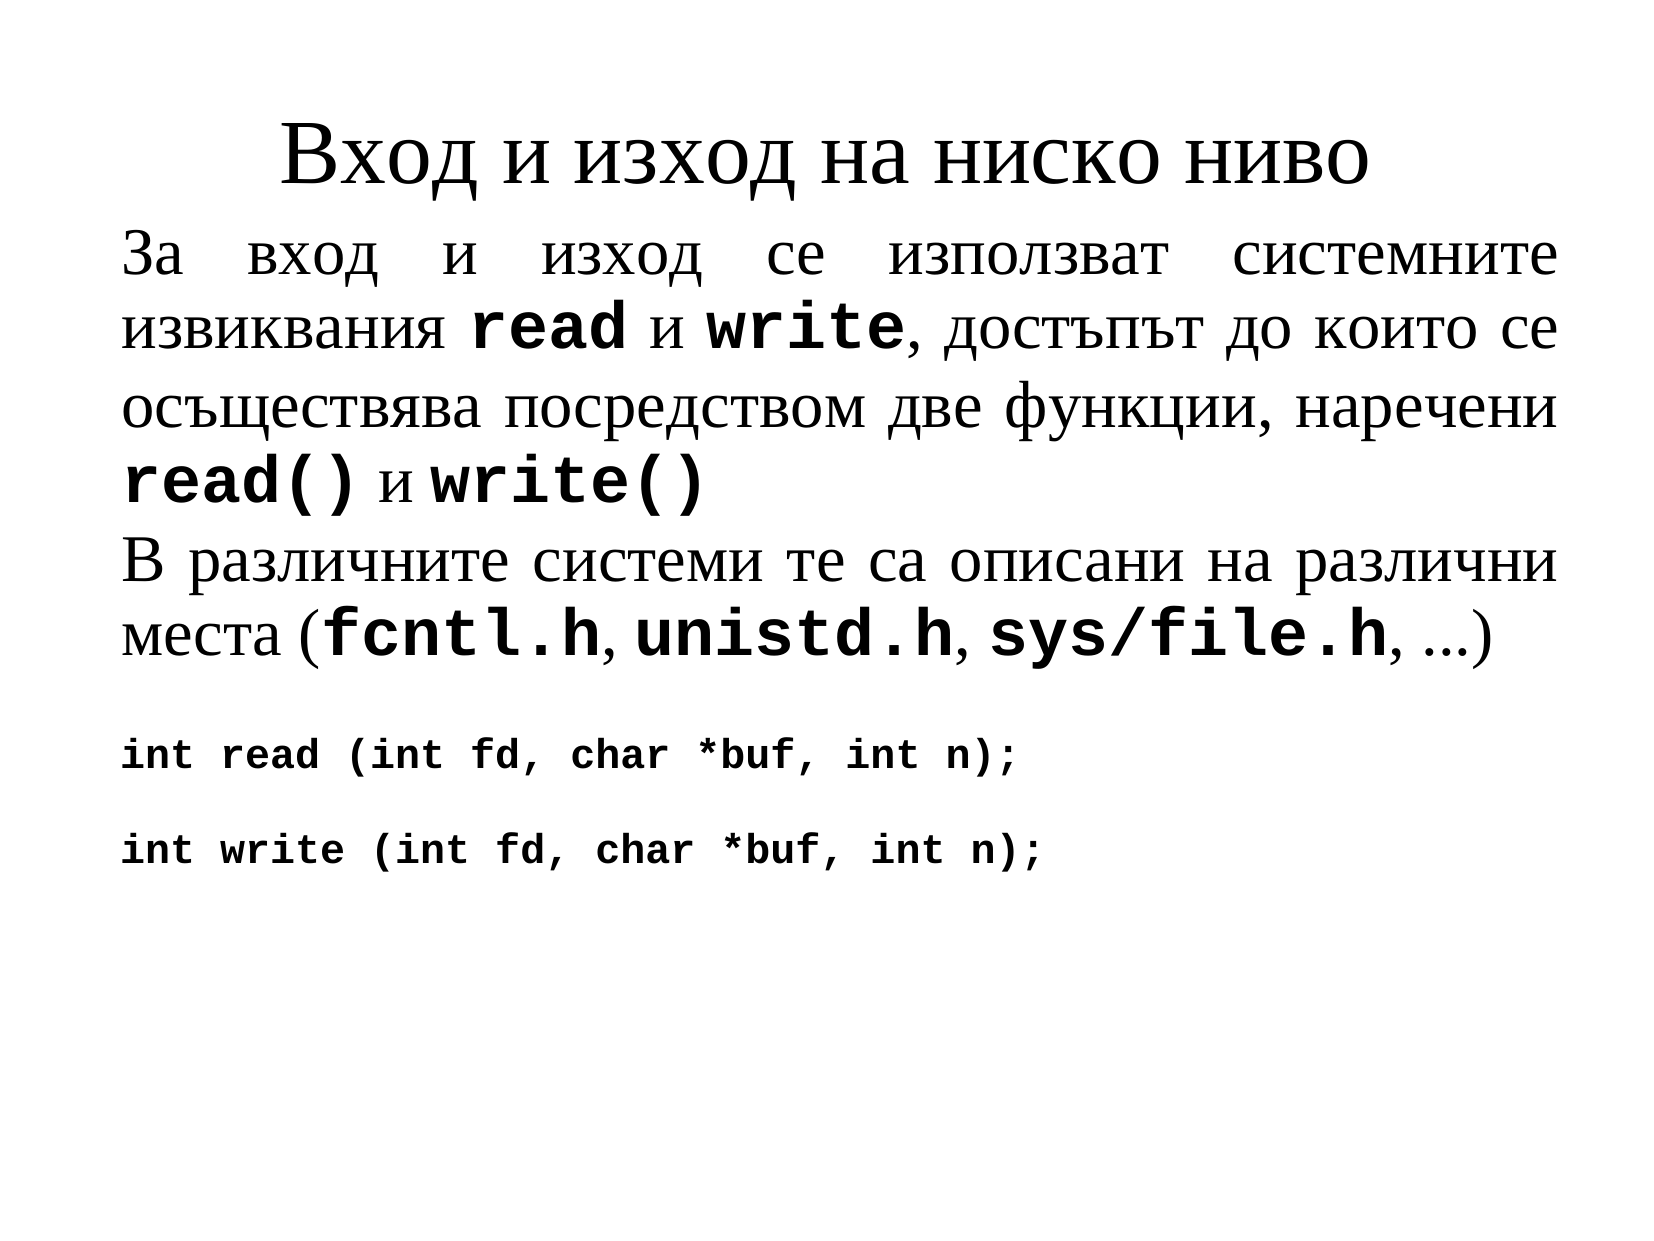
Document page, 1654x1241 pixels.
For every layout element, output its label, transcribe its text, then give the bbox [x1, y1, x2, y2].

subtitle За вход и изход се използват системните извиквания read и write, достъпът до които се осъществява посредством две функции, наречени read() и write() В различните системи те са описани на различни места (fcntl.h, unistd.h, sys/file.h, ...) [121, 189, 1561, 701]
title Вход и изход на ниско ниво [82, 49, 1571, 257]
text_box int read (int fd, char *buf, int n); int write (int fd, char *buf, int n); [105, 726, 1361, 885]
